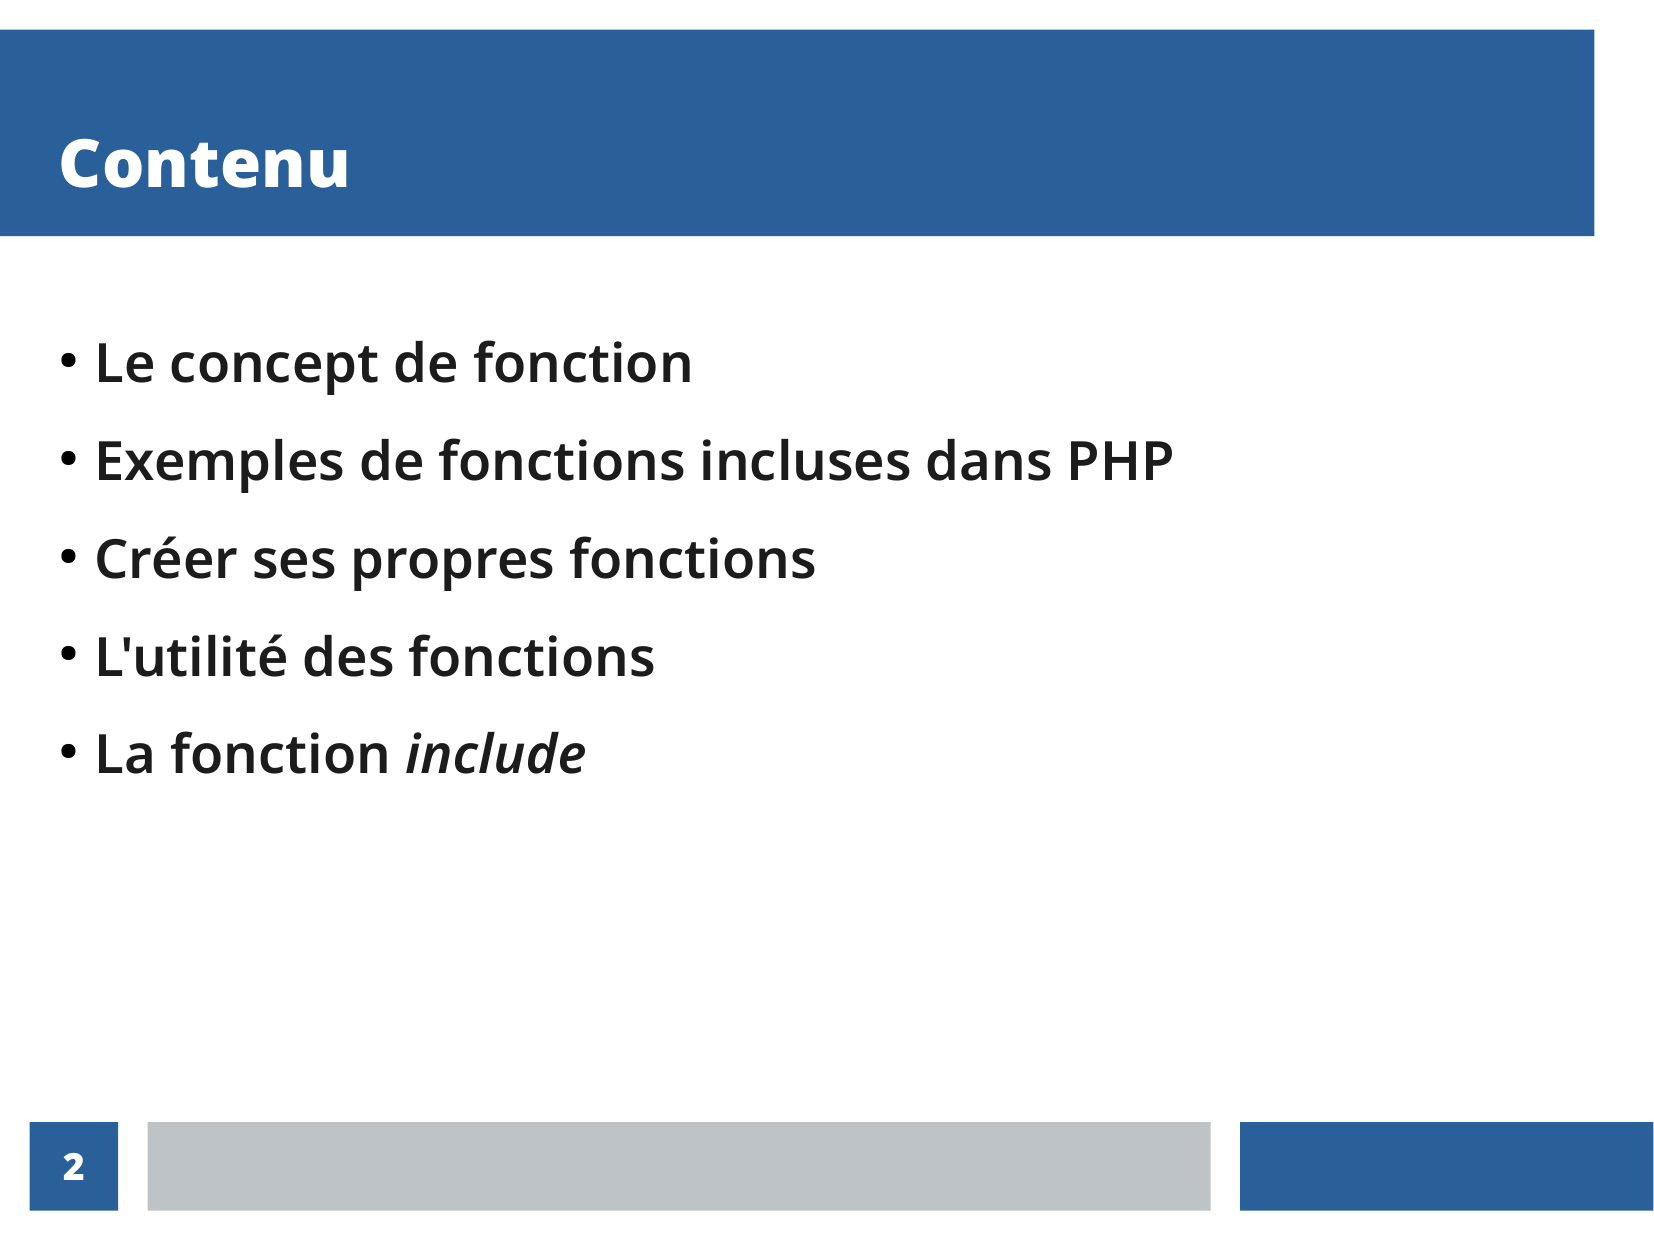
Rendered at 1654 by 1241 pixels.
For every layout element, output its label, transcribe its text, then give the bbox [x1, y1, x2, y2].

list Le concept de fonction Exemples de fonctions incluses dans PHP Créer ses propres fonctions L'utilité des fonctions La fonction include [59, 324, 1565, 1093]
title Contenu [59, 59, 1595, 207]
